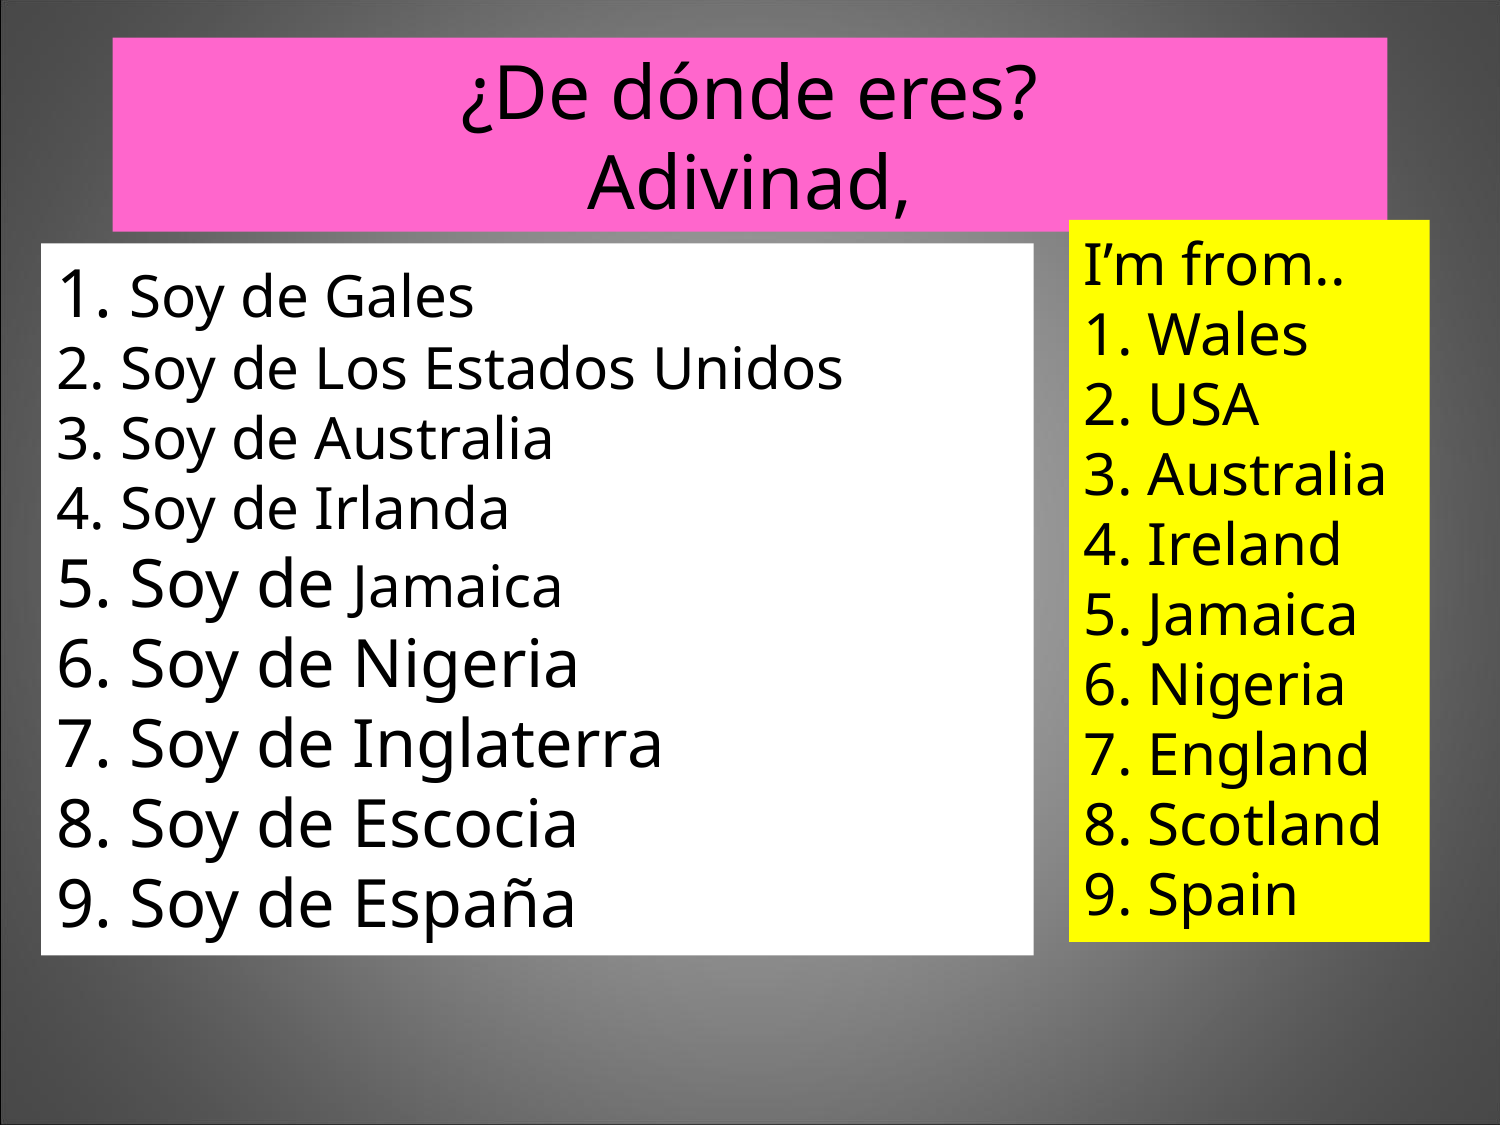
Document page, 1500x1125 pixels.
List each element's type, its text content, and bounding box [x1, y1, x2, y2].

text_box I’m from.. 1. Wales 2. USA 3. Australia 4. Ireland 5. Jamaica 6. Nigeria 7. England 8. Scotland 9. Spain [1069, 219, 1430, 942]
picture [0, 0, 1500, 1125]
text_box 1. Soy de Gales 2. Soy de Los Estados Unidos 3. Soy de Australia 4. Soy de Irlanda 5. Soy de Jamaica 6. Soy de Nigeria 7. Soy de Inglaterra 8. Soy de Escocia 9. Soy de España [41, 243, 1034, 956]
title ¿De dónde eres? Adivinad, [112, 37, 1388, 232]
